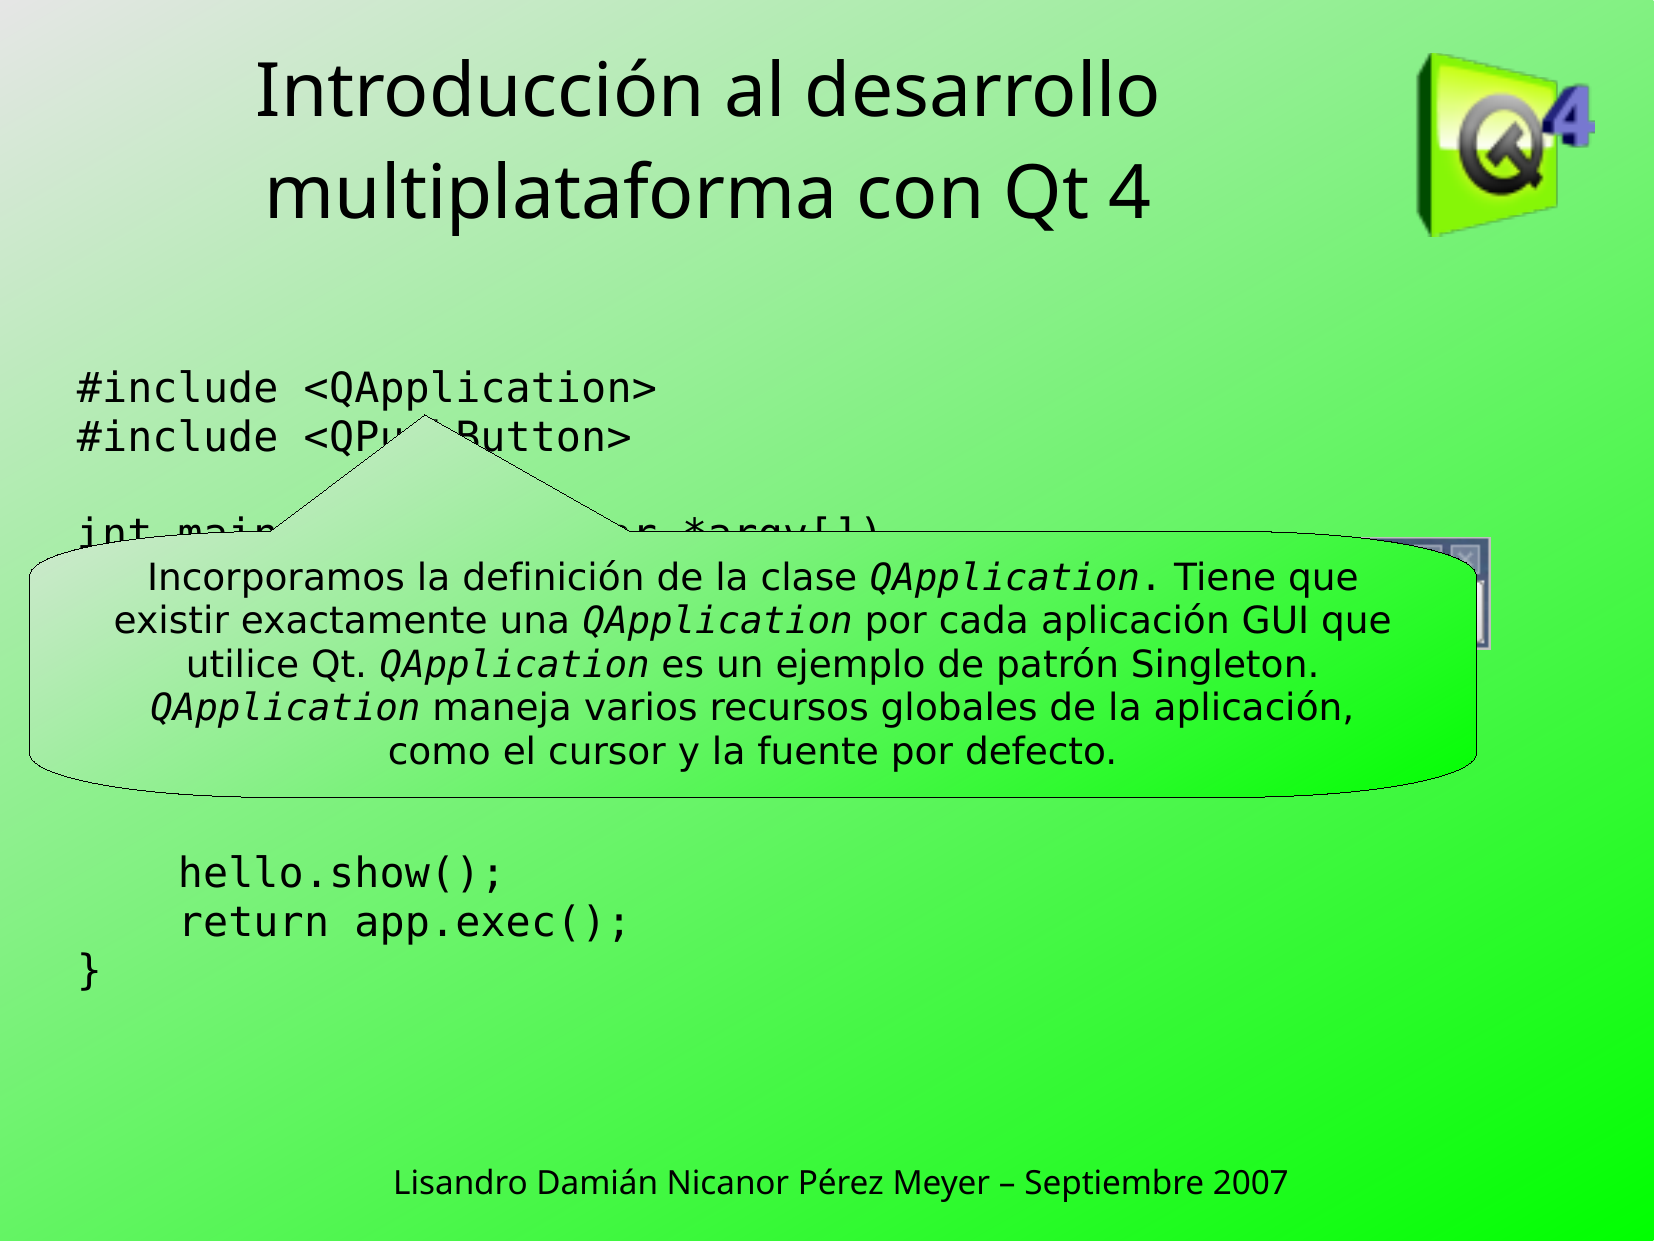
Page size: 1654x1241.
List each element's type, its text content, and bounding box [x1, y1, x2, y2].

text_box Incorporamos la definición de la clase QApplication. Tiene que existir exactamente una QApplication por cada aplicación GUI que utilice Qt. QApplication es un ejemplo de patrón Singleton. QApplication maneja varios recursos globales de la aplicación, como el cursor y la fuente por defecto. [29, 414, 1477, 798]
picture [1362, 537, 1491, 650]
text_box Lisandro Damián Nicanor Pérez Meyer – Septiembre 2007 [88, 1151, 1595, 1213]
title Introducción al desarrollo multiplataforma con Qt 4 [147, 11, 1270, 265]
subtitle #include <QApplication> #include <QPushButton> int main(int argc, char *argv[]) { QApplication app(argc, argv); QPushButton hello("¡Hola mundo!"); hello.resize(100, 30); hello.show(); return app.exec(); } [76, 265, 1565, 1093]
picture [1412, 53, 1595, 237]
